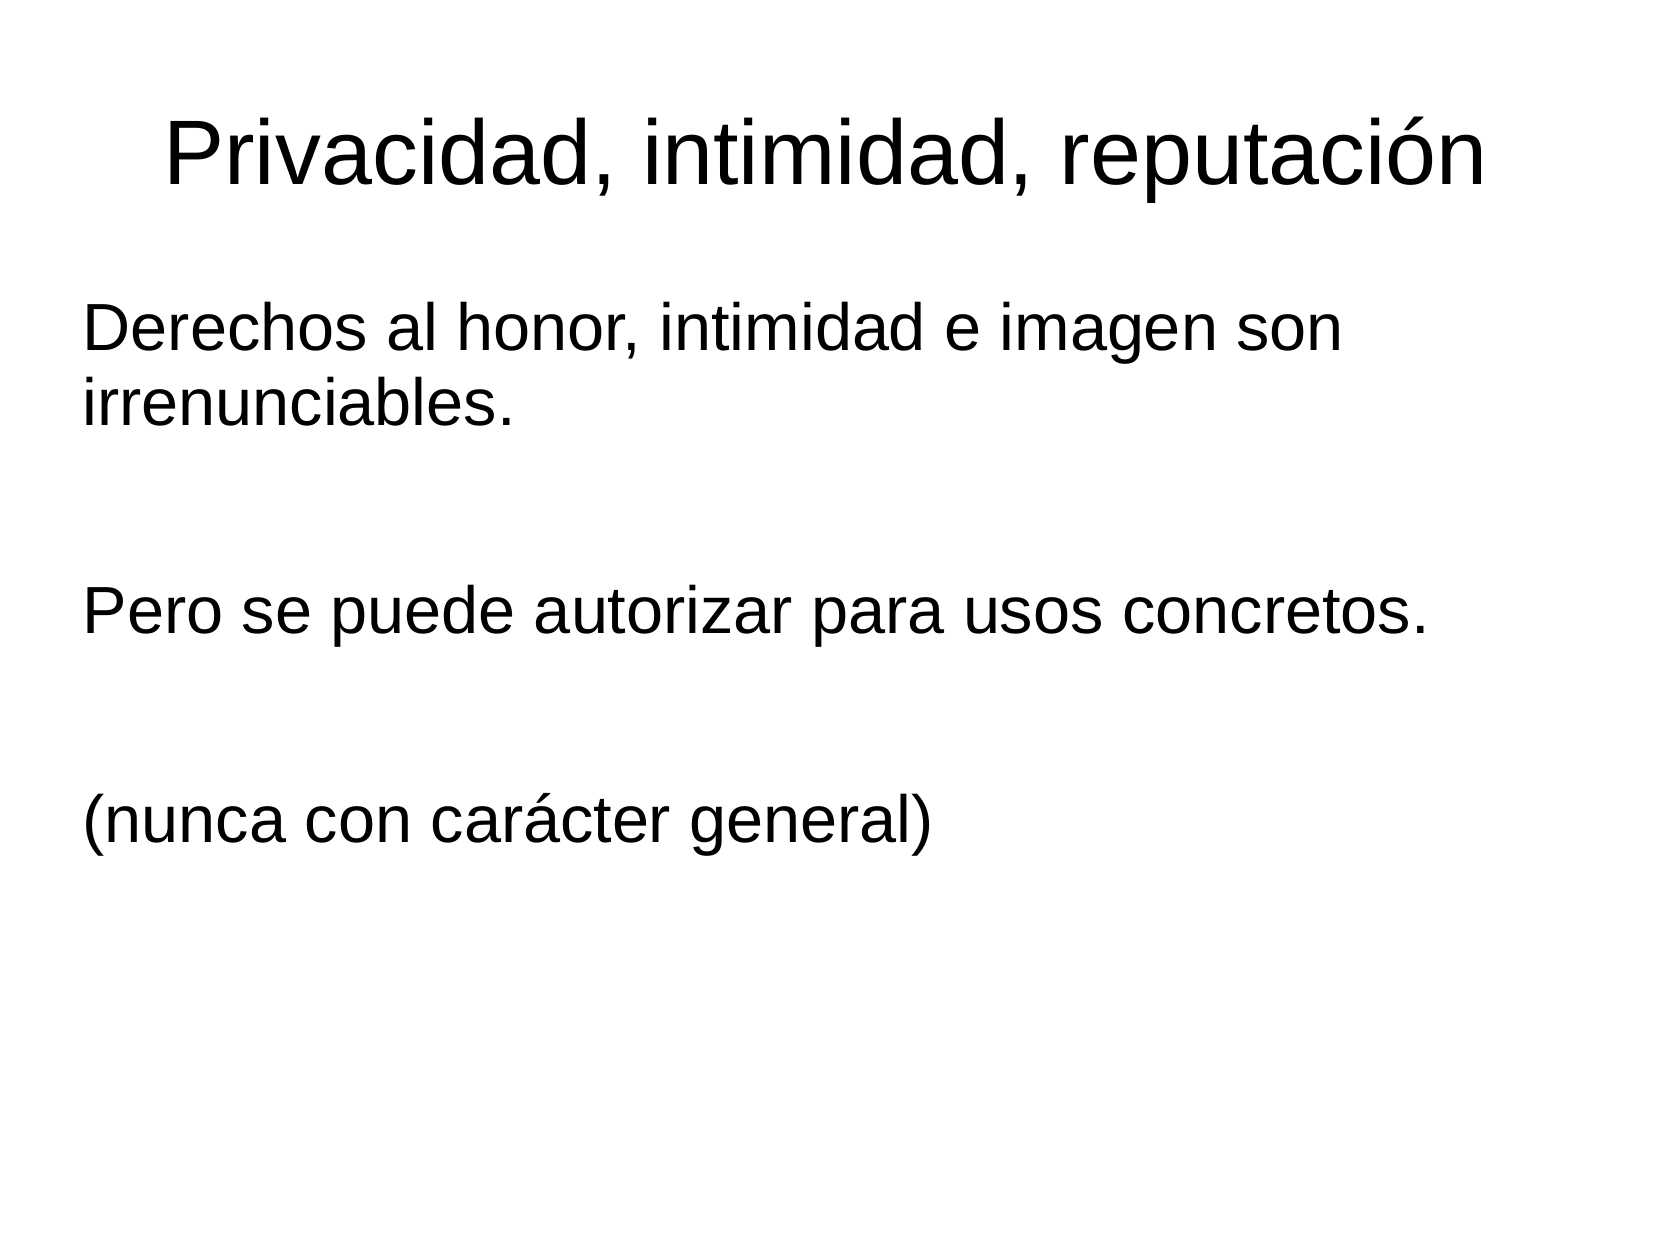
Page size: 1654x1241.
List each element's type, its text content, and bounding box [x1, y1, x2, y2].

title Privacidad, intimidad, reputación [82, 49, 1571, 257]
list Derechos al honor, intimidad e imagen son irrenunciables. Pero se puede autorizar para usos concretos. (nunca con carácter general) [82, 290, 1538, 1010]
